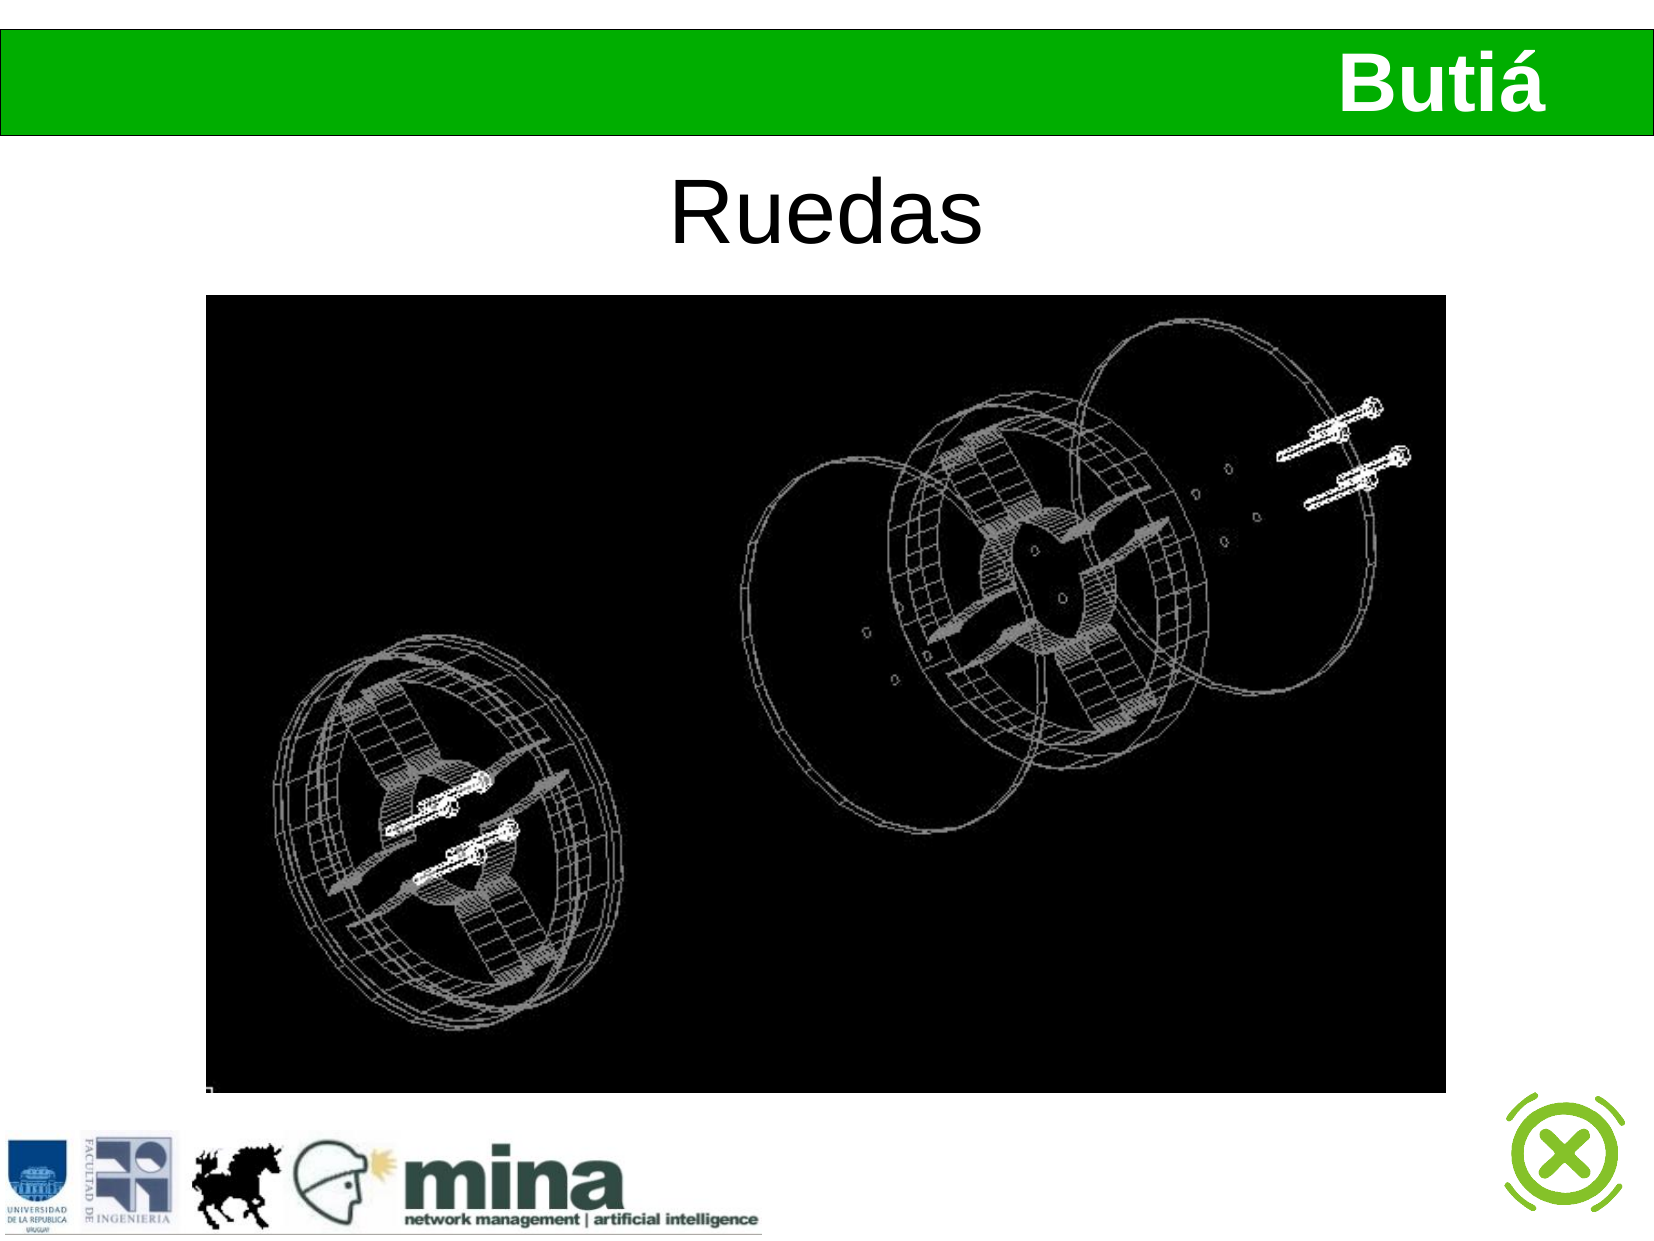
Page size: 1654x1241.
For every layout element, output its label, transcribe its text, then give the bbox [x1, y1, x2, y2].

picture [5, 1130, 762, 1235]
picture [1504, 1092, 1625, 1212]
title Ruedas [82, 108, 1571, 316]
picture [206, 295, 1446, 1093]
